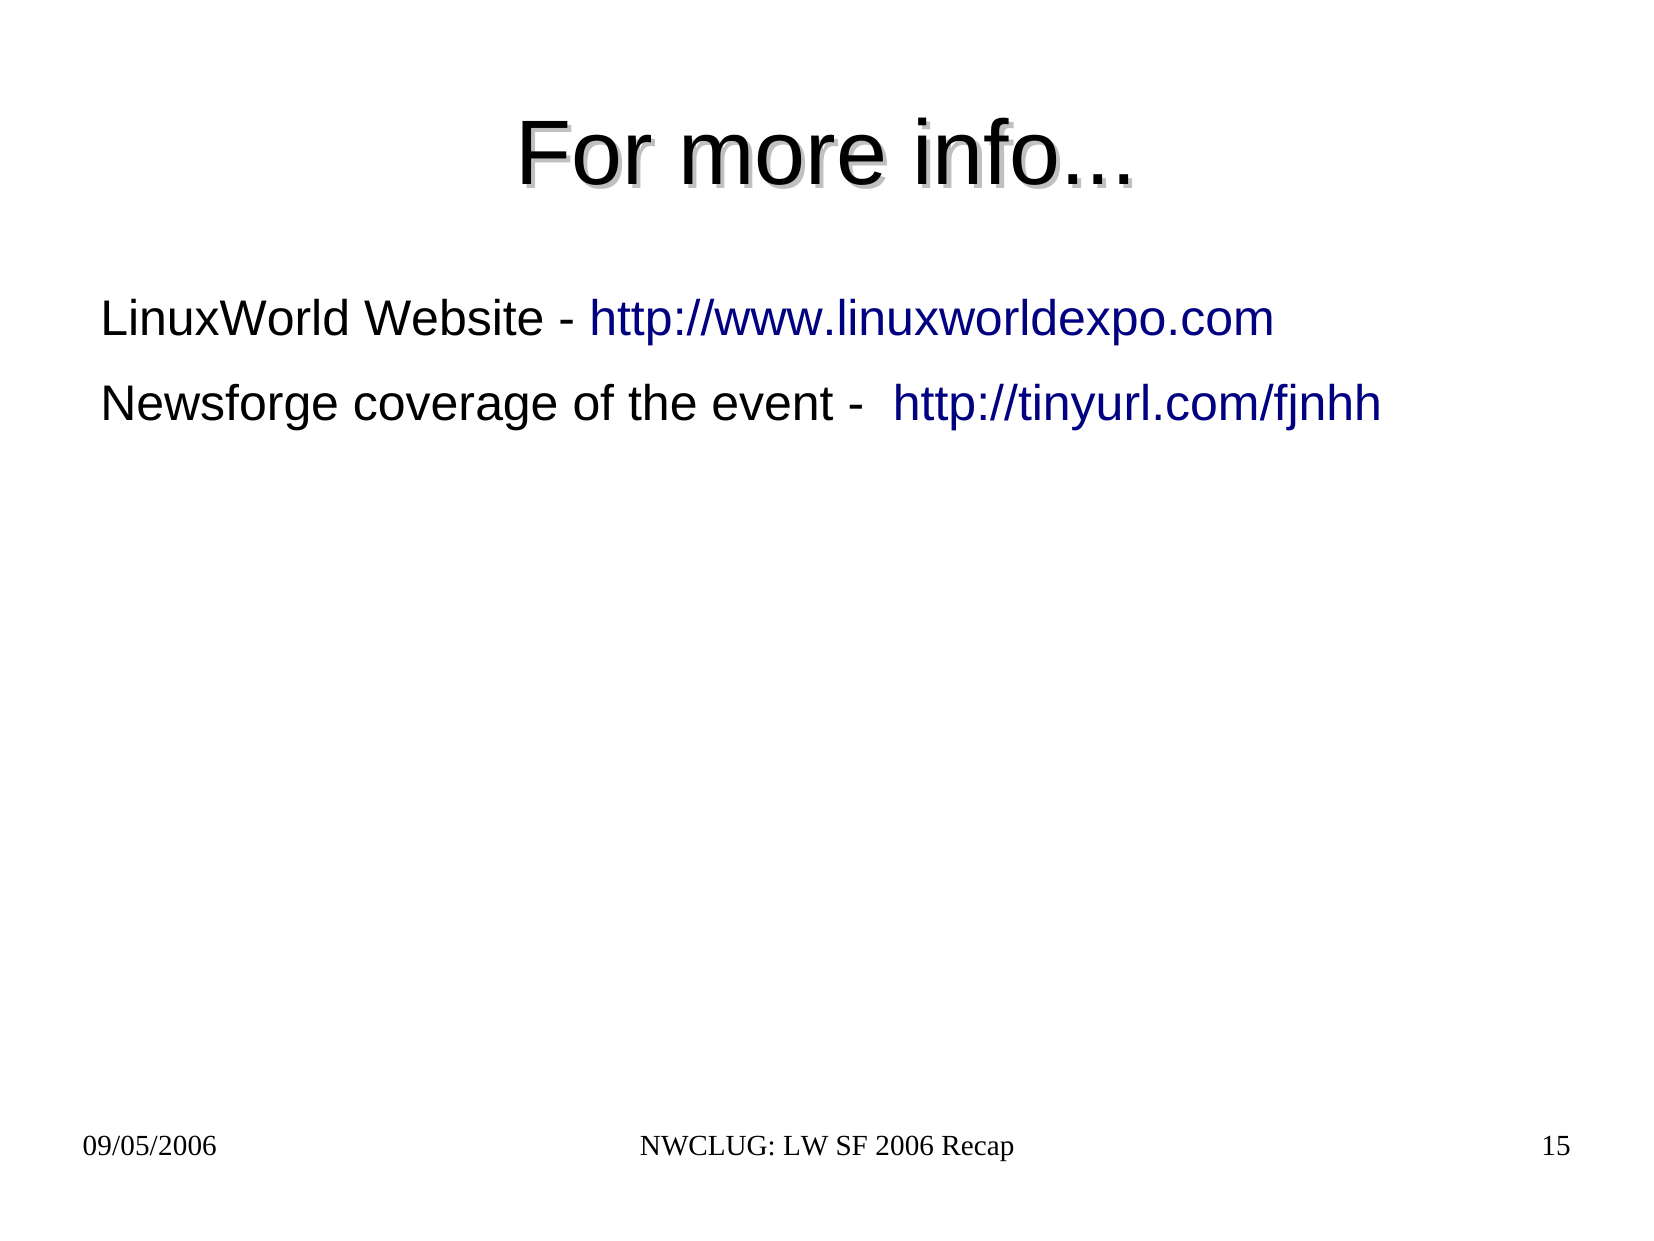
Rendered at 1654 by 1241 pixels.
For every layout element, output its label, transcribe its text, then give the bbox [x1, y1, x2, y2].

list LinuxWorld Website - http://www.linuxworldexpo.com Newsforge coverage of the event - http://tinyurl.com/fjnhh [82, 290, 1576, 1109]
title For more info... [82, 49, 1571, 257]
